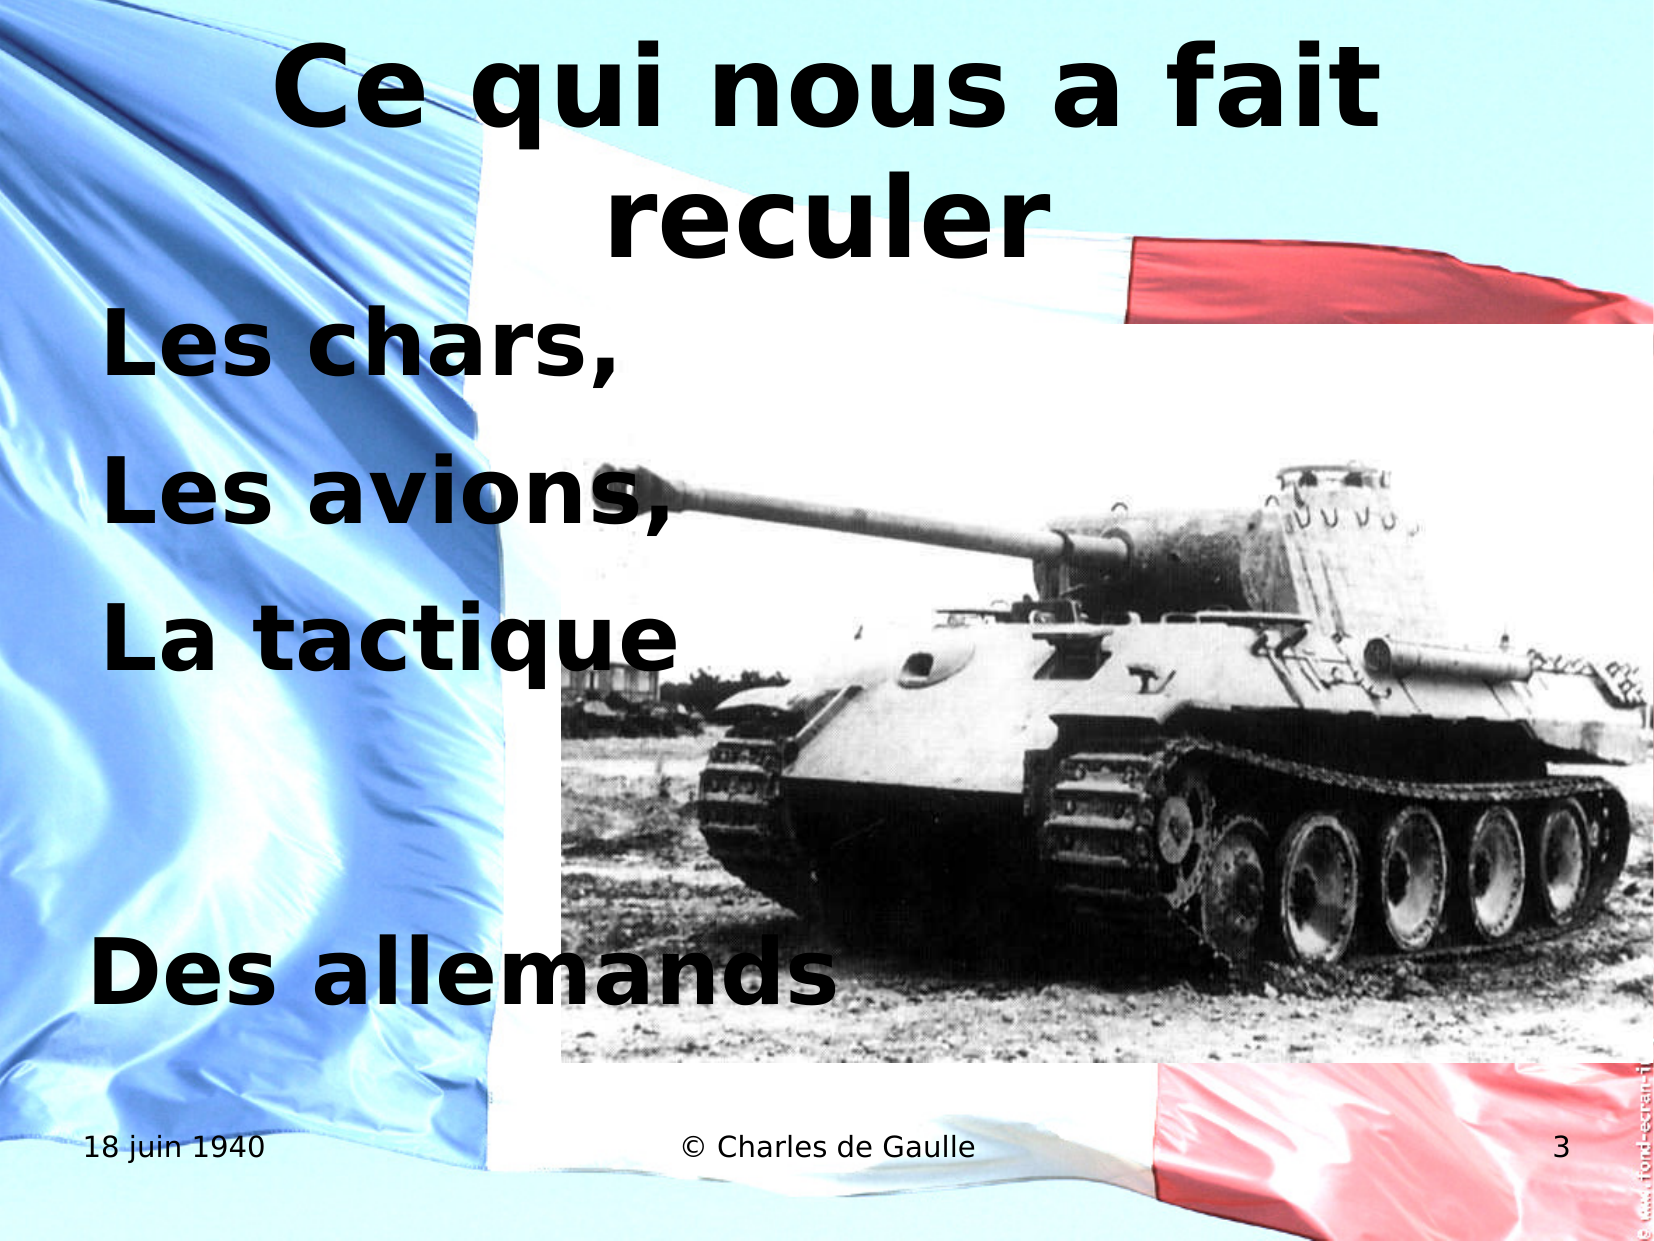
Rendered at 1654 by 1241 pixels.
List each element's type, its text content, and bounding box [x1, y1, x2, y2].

text_box Des allemands [71, 911, 857, 1034]
list Les chars, Les avions, La tactique [82, 290, 1447, 886]
title Ce qui nous a fait reculer [82, 21, 1571, 285]
picture [0, 0, 1654, 1241]
